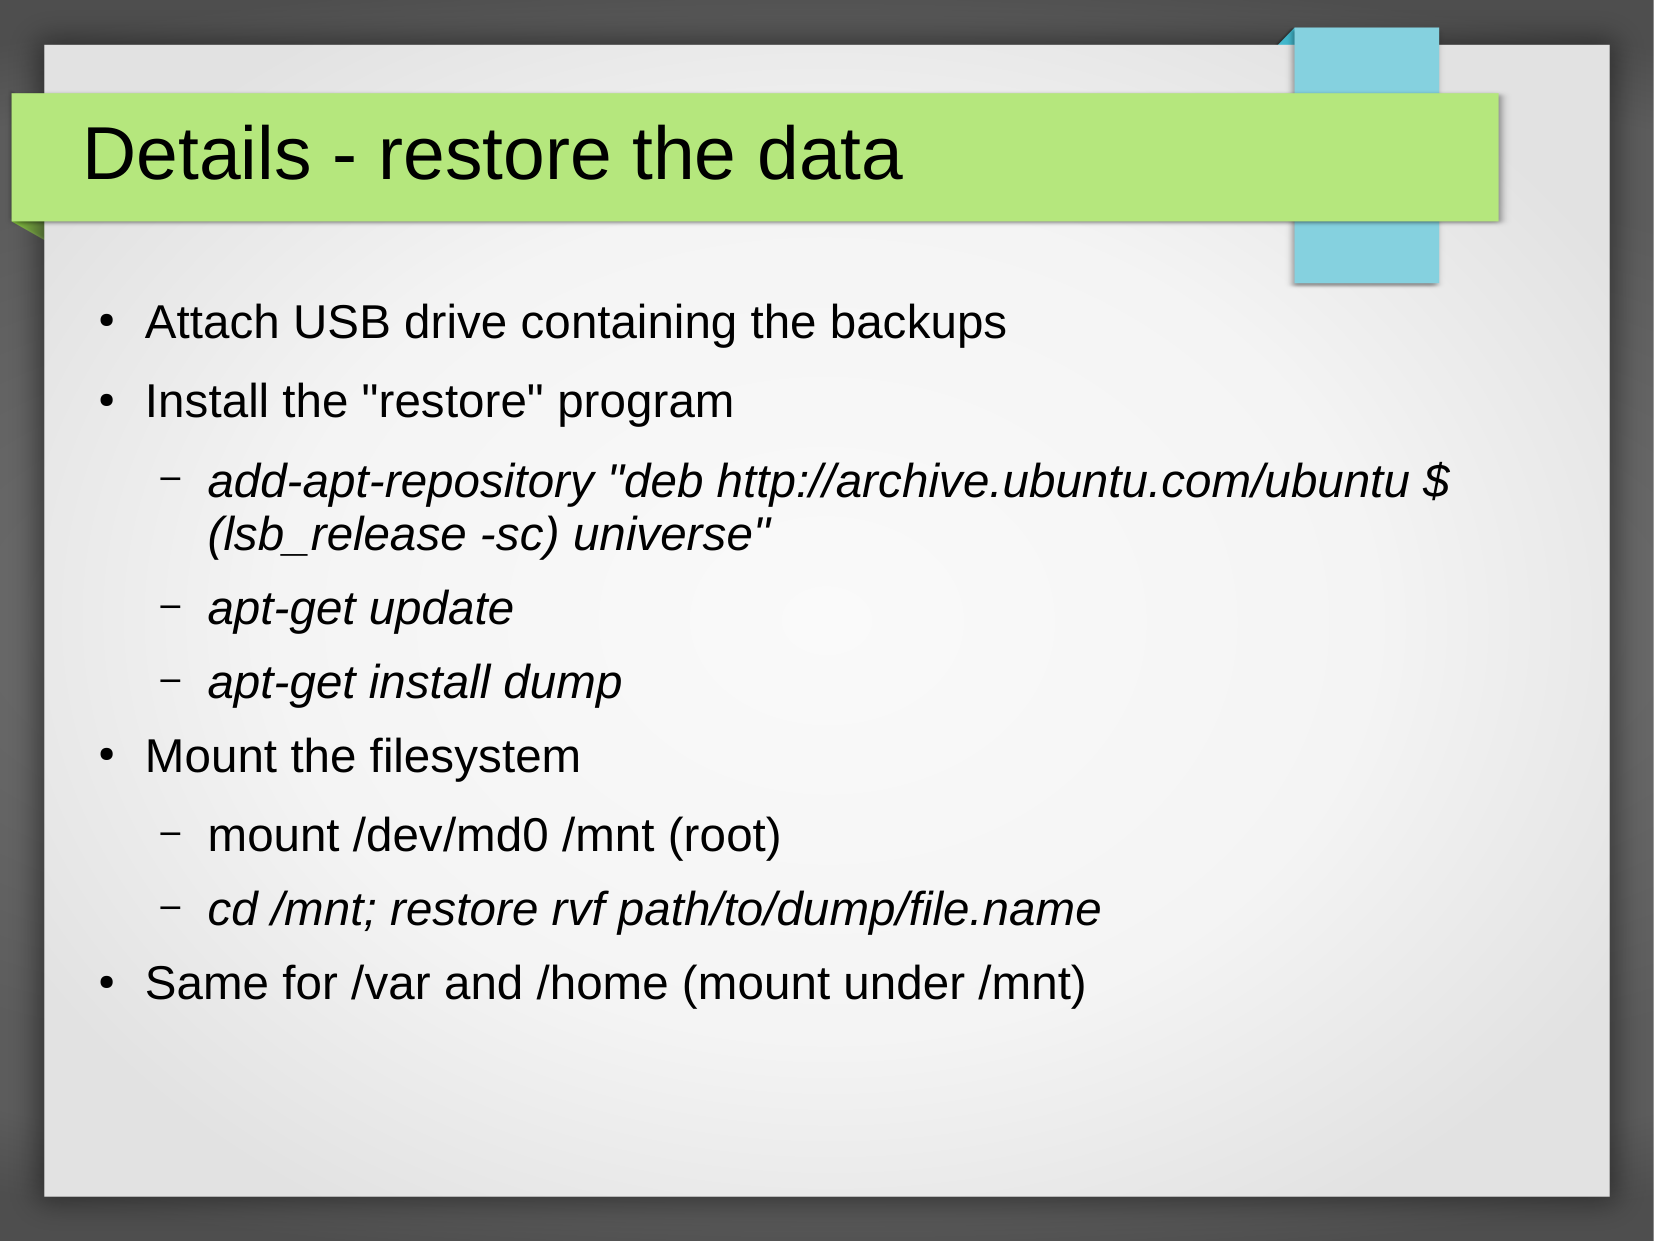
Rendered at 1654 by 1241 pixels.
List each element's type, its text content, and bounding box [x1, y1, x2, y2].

picture [0, 0, 1654, 1241]
title Details - restore the data [82, 94, 1264, 213]
list Attach USB drive containing the backups Install the "restore" program add-apt-repository "deb http://archive.ubuntu.com/ubuntu $(lsb_release -sc) universe" apt-get update apt-get install dump Mount the filesystem mount /dev/md0 /mnt (root) cd /mnt; restore rvf path/to/dump/file.name Same for /var and /home (mount under /mnt) [82, 295, 1571, 1015]
